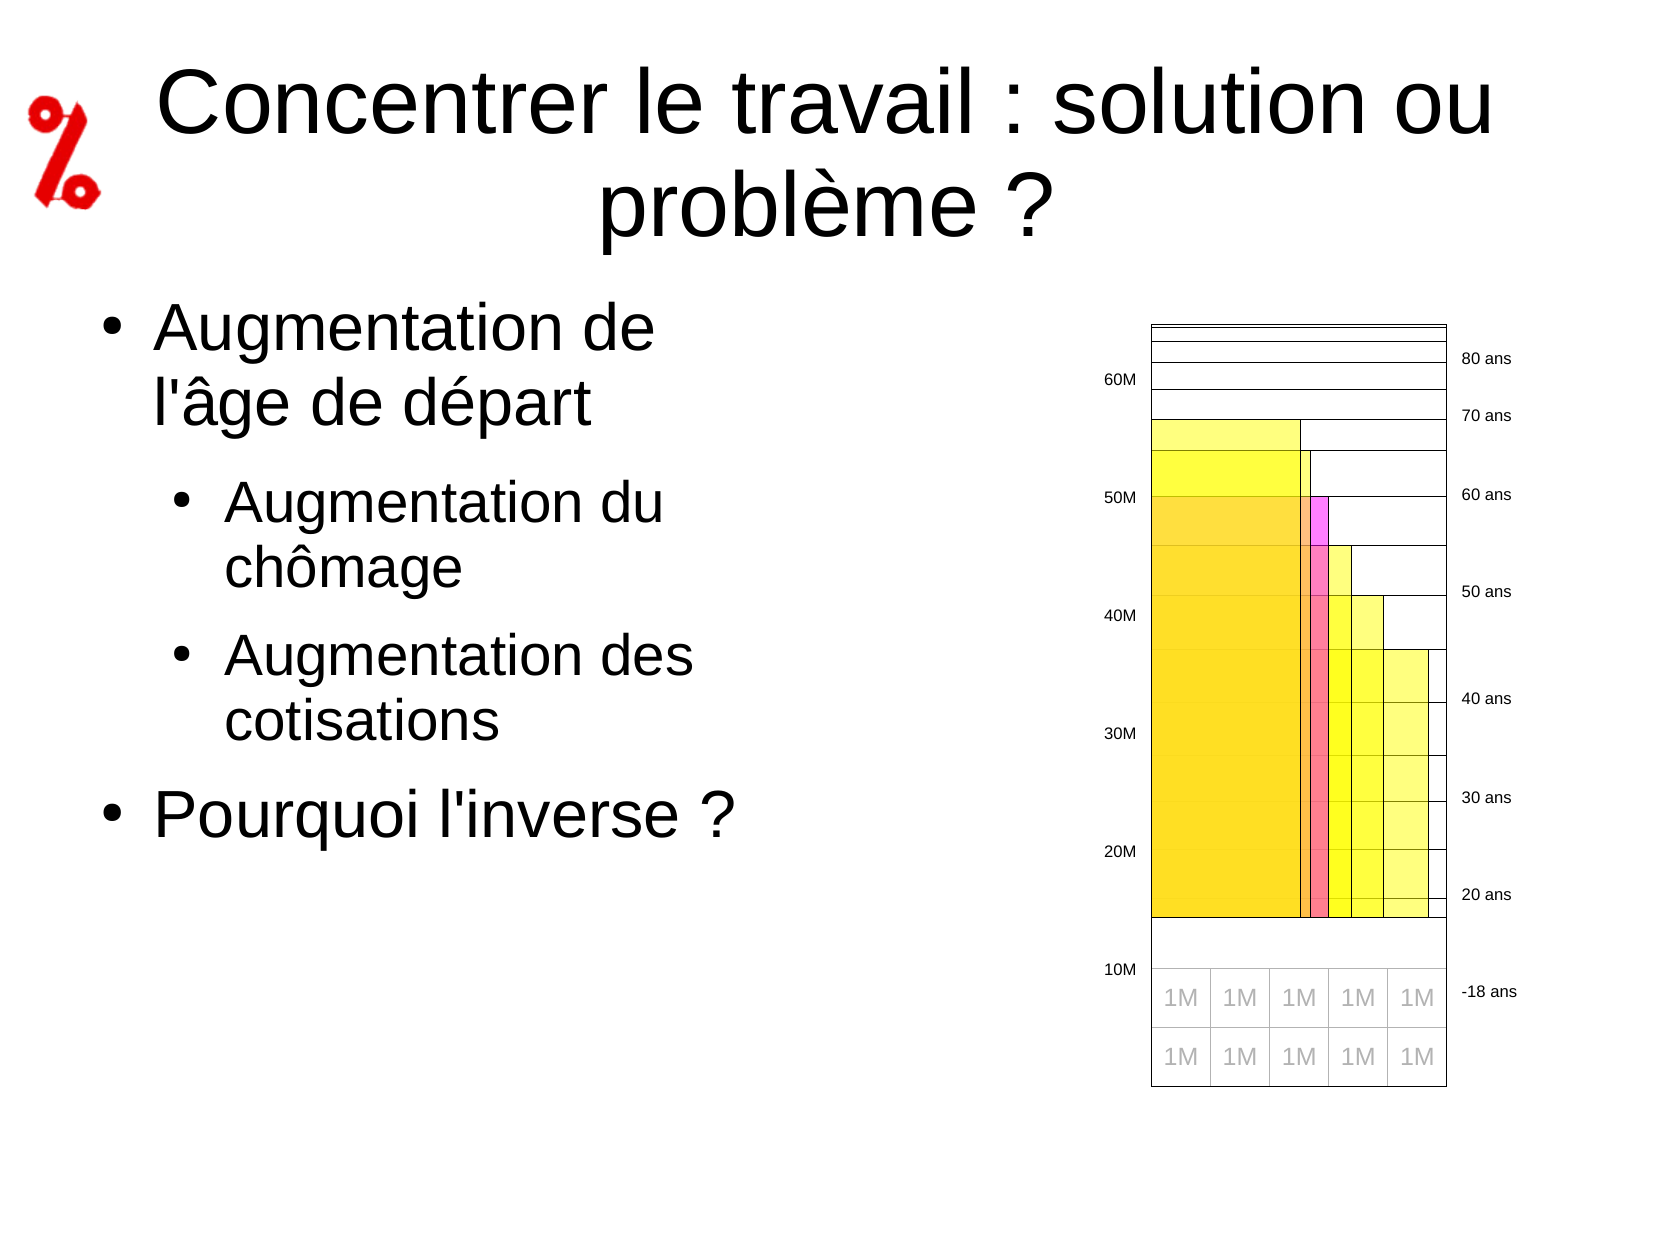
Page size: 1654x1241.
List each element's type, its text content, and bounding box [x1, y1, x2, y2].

text_box 1M [1152, 1028, 1211, 1086]
text_box 1M [1270, 968, 1328, 1028]
text_box 1M [1387, 1028, 1446, 1086]
text_box 1M [1211, 1028, 1270, 1086]
text_box 1M [1328, 968, 1387, 1028]
text_box 1M [1211, 968, 1270, 1028]
text_box 30 ans [1447, 780, 1527, 829]
title Concentrer le travail : solution ou problème ? [82, 50, 1571, 256]
text_box 60 ans [1447, 477, 1527, 526]
text_box 50M [1089, 480, 1151, 521]
text_box 1M [1328, 1028, 1387, 1086]
text_box -18 ans [1447, 974, 1533, 1030]
text_box 1M [1387, 968, 1446, 1028]
text_box 20 ans [1447, 877, 1527, 927]
picture [0, 88, 82, 219]
text_box 50 ans [1447, 575, 1527, 624]
text_box [1062, 295, 1565, 1123]
text_box 60M [1089, 362, 1151, 404]
list Augmentation de l'âge de départ Augmentation du chômage Augmentation des cotisations Pourquoi l'inverse ? [82, 290, 809, 1109]
text_box 1M [1270, 1028, 1328, 1086]
text_box 1M [1152, 968, 1211, 1028]
text_box 20M [1089, 834, 1151, 876]
text_box 30M [1089, 716, 1151, 758]
text_box 70 ans [1447, 398, 1527, 447]
text_box 10M [1089, 952, 1151, 995]
text_box 40 ans [1447, 681, 1527, 730]
text_box 80 ans [1447, 341, 1527, 391]
text_box 40M [1089, 598, 1151, 633]
